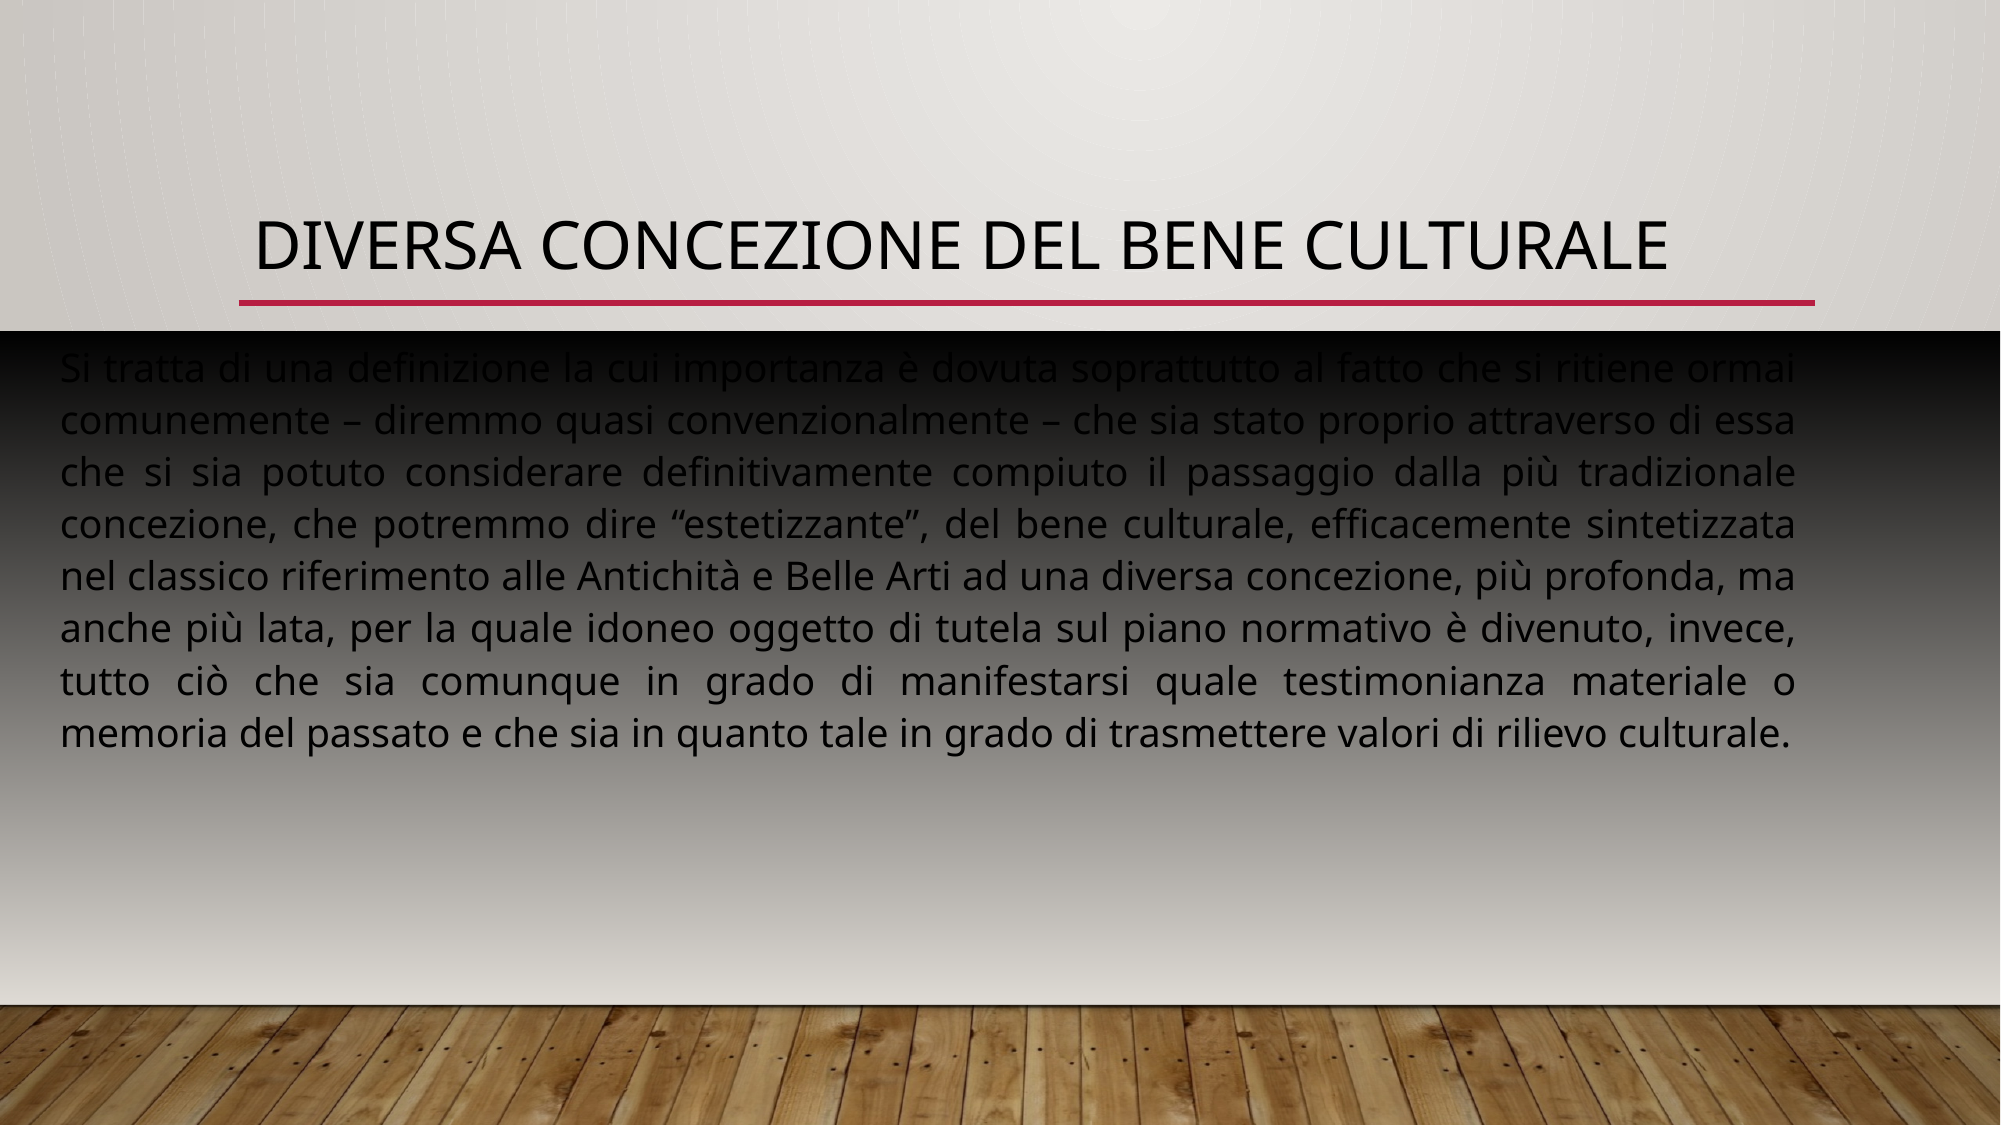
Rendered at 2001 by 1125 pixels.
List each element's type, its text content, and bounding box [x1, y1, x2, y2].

title Diversa concezione del bene culturale [238, 204, 1814, 305]
list Si tratta di una definizione la cui importanza è dovuta soprattutto al fatto che si ritiene ormai comunemente – diremmo quasi convenzionalmente – che sia stato proprio attraverso di essa che si sia potuto considerare definitivamente compiuto il passaggio dalla più tradizionale concezione, che potremmo dire “estetizzante”, del bene culturale, efficacemente sintetizzata nel classico riferimento alle Antichità e Belle Arti ad una diversa concezione, più profonda, ma anche più lata, per la quale idoneo oggetto di tutela sul piano normativo è divenuto, invece, tutto ciò che sia comunque in grado di manifestarsi quale testimonianza materiale o memoria del passato e che sia in quanto tale in grado di trasmettere valori di rilievo culturale. [44, 330, 1814, 897]
